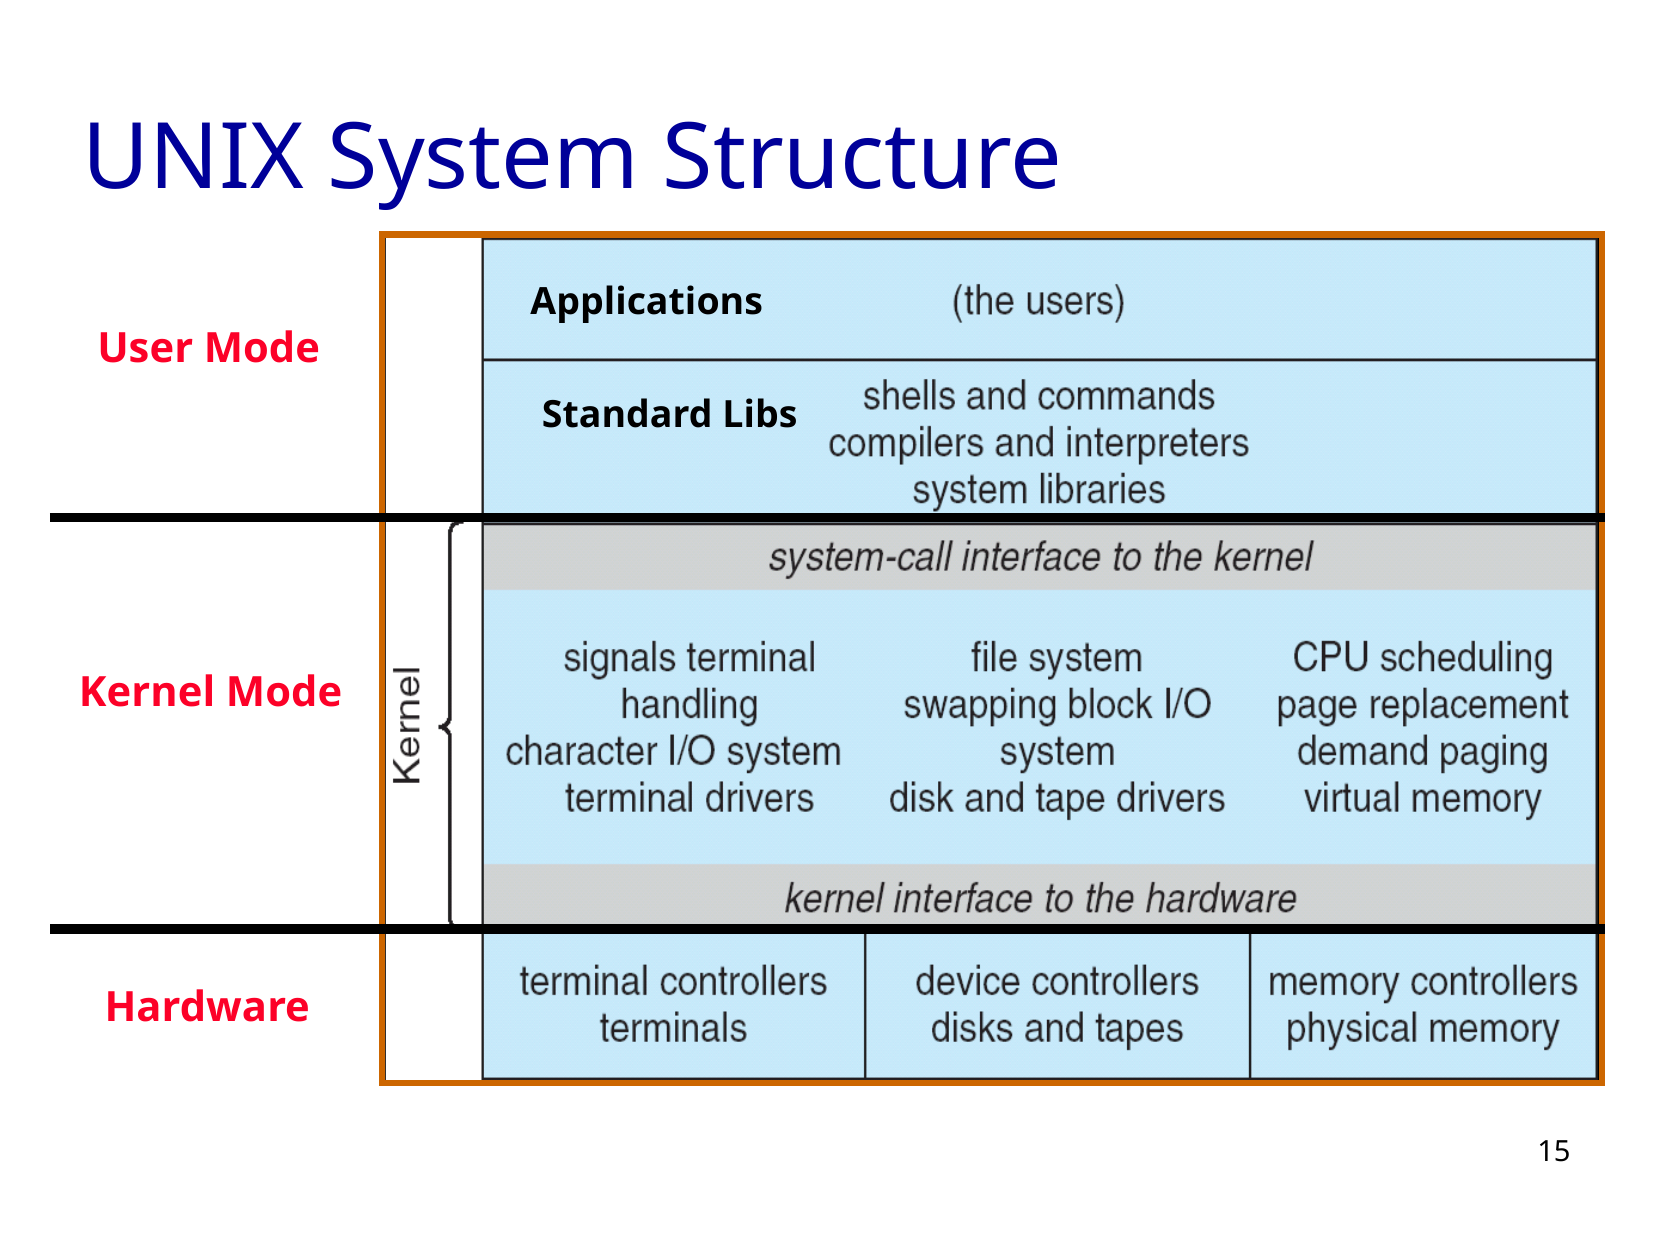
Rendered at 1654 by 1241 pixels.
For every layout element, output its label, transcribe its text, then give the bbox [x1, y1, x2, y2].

text_box Standard Libs [526, 382, 813, 443]
picture [385, 522, 1600, 924]
picture [385, 934, 1600, 1081]
text_box Hardware [89, 971, 326, 1037]
title UNIX System Structure [82, 49, 1571, 257]
text_box Kernel Mode [63, 656, 358, 722]
text_box Applications [515, 269, 779, 330]
picture [385, 237, 1600, 513]
text_box User Mode [82, 312, 336, 378]
